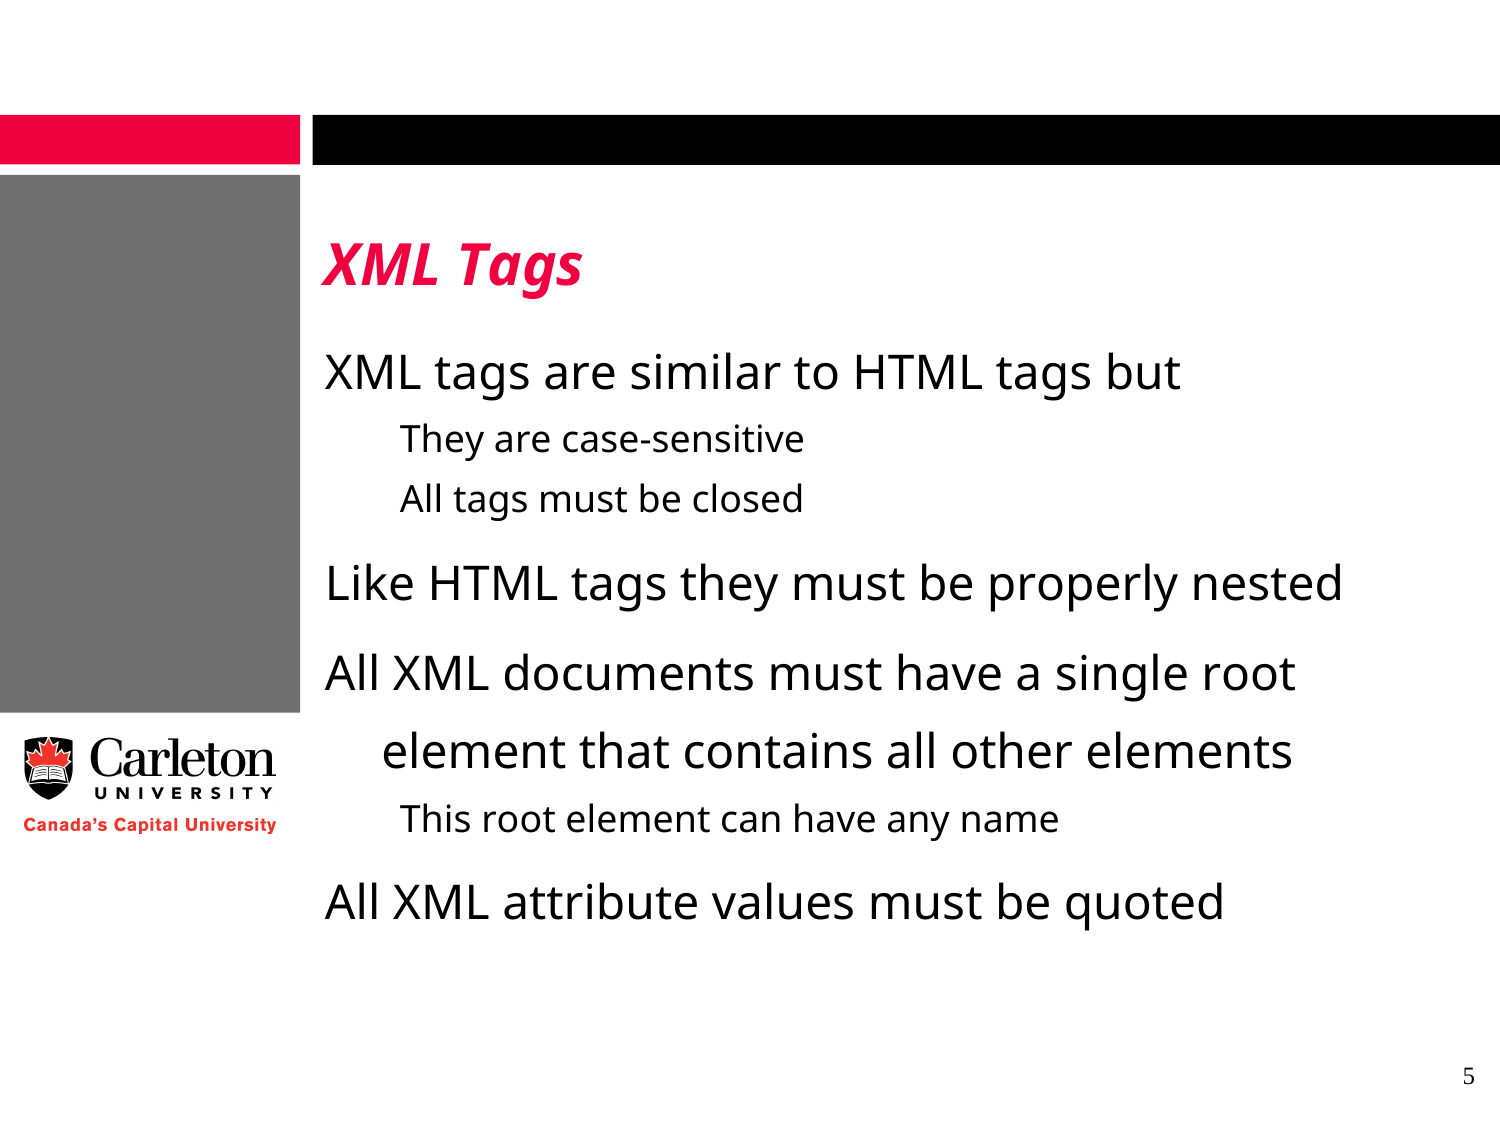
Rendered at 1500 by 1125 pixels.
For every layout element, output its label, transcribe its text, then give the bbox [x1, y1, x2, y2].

picture [24, 737, 276, 834]
title XML Tags [324, 194, 1450, 324]
list XML tags are similar to HTML tags but They are case-sensitive All tags must be closed Like HTML tags they must be properly nested All XML documents must have a single root element that contains all other elements This root element can have any name All XML attribute values must be quoted [324, 324, 1450, 1036]
